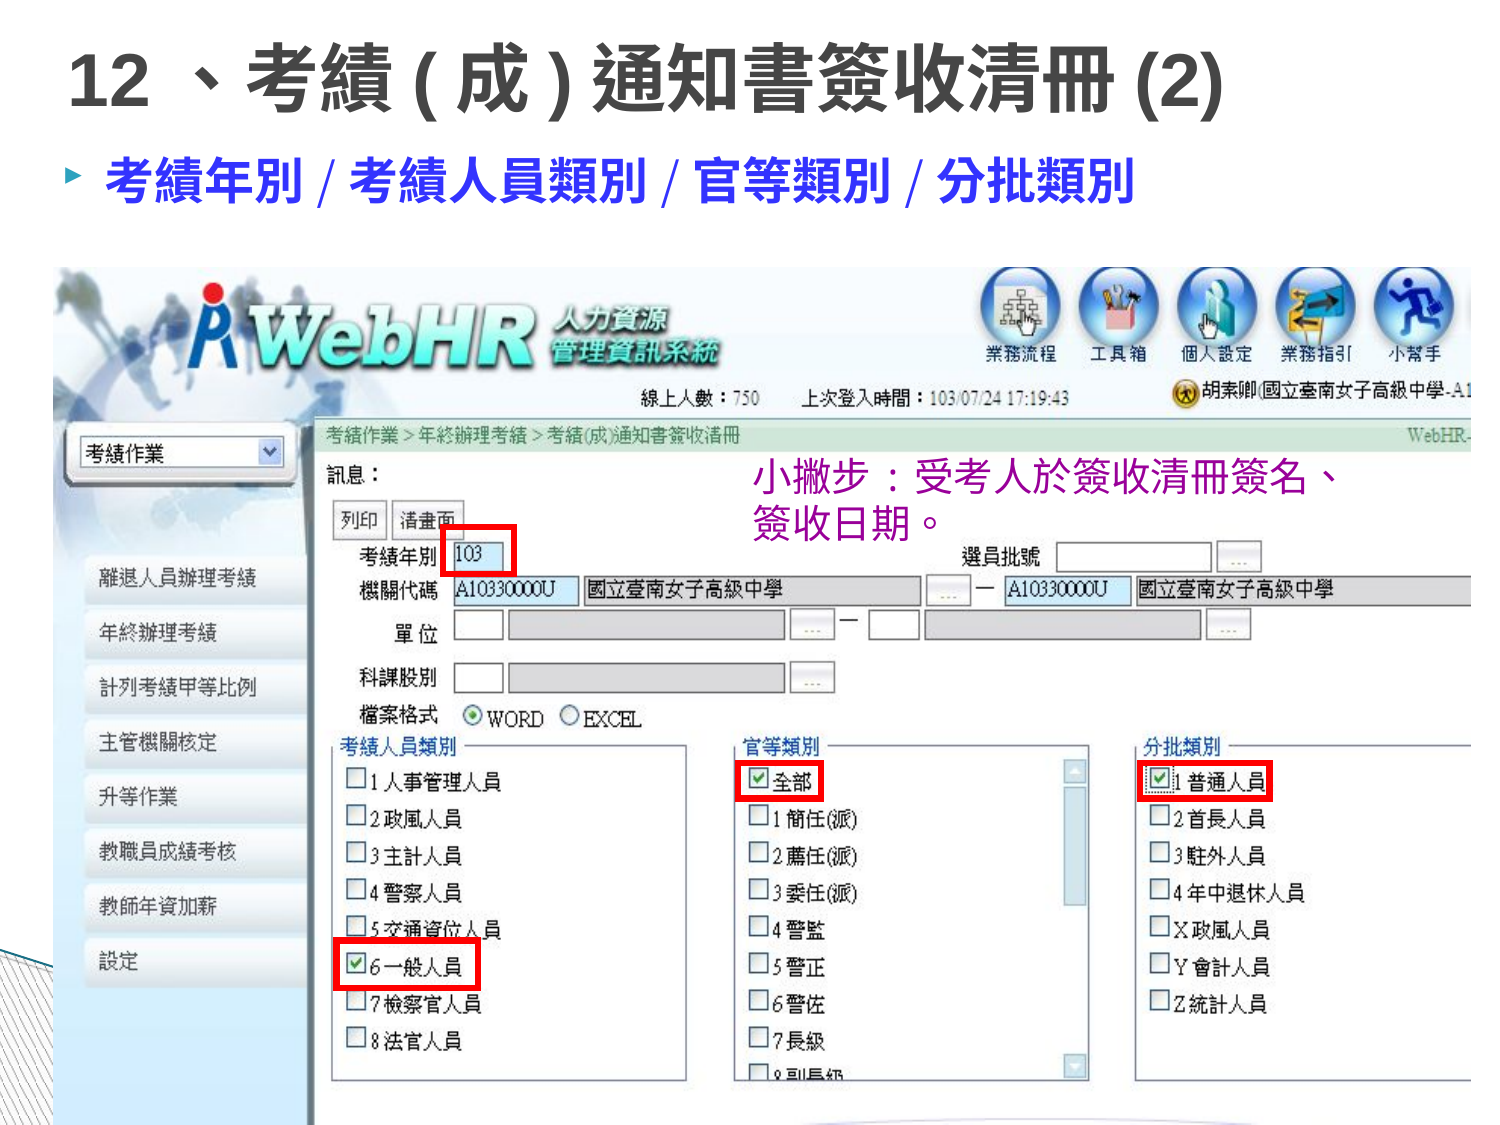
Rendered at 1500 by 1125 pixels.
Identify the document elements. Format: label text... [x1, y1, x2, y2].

text_box 12、考績(成)通知書簽收清冊(2) [53, 18, 1329, 135]
list 考績年別/考績人員類別/官等類別/分批類別 [29, 141, 1471, 1106]
text_box 小撇步:受考人於簽收清冊簽名、簽收日期。 [738, 444, 1388, 554]
picture [0, 267, 1471, 1125]
